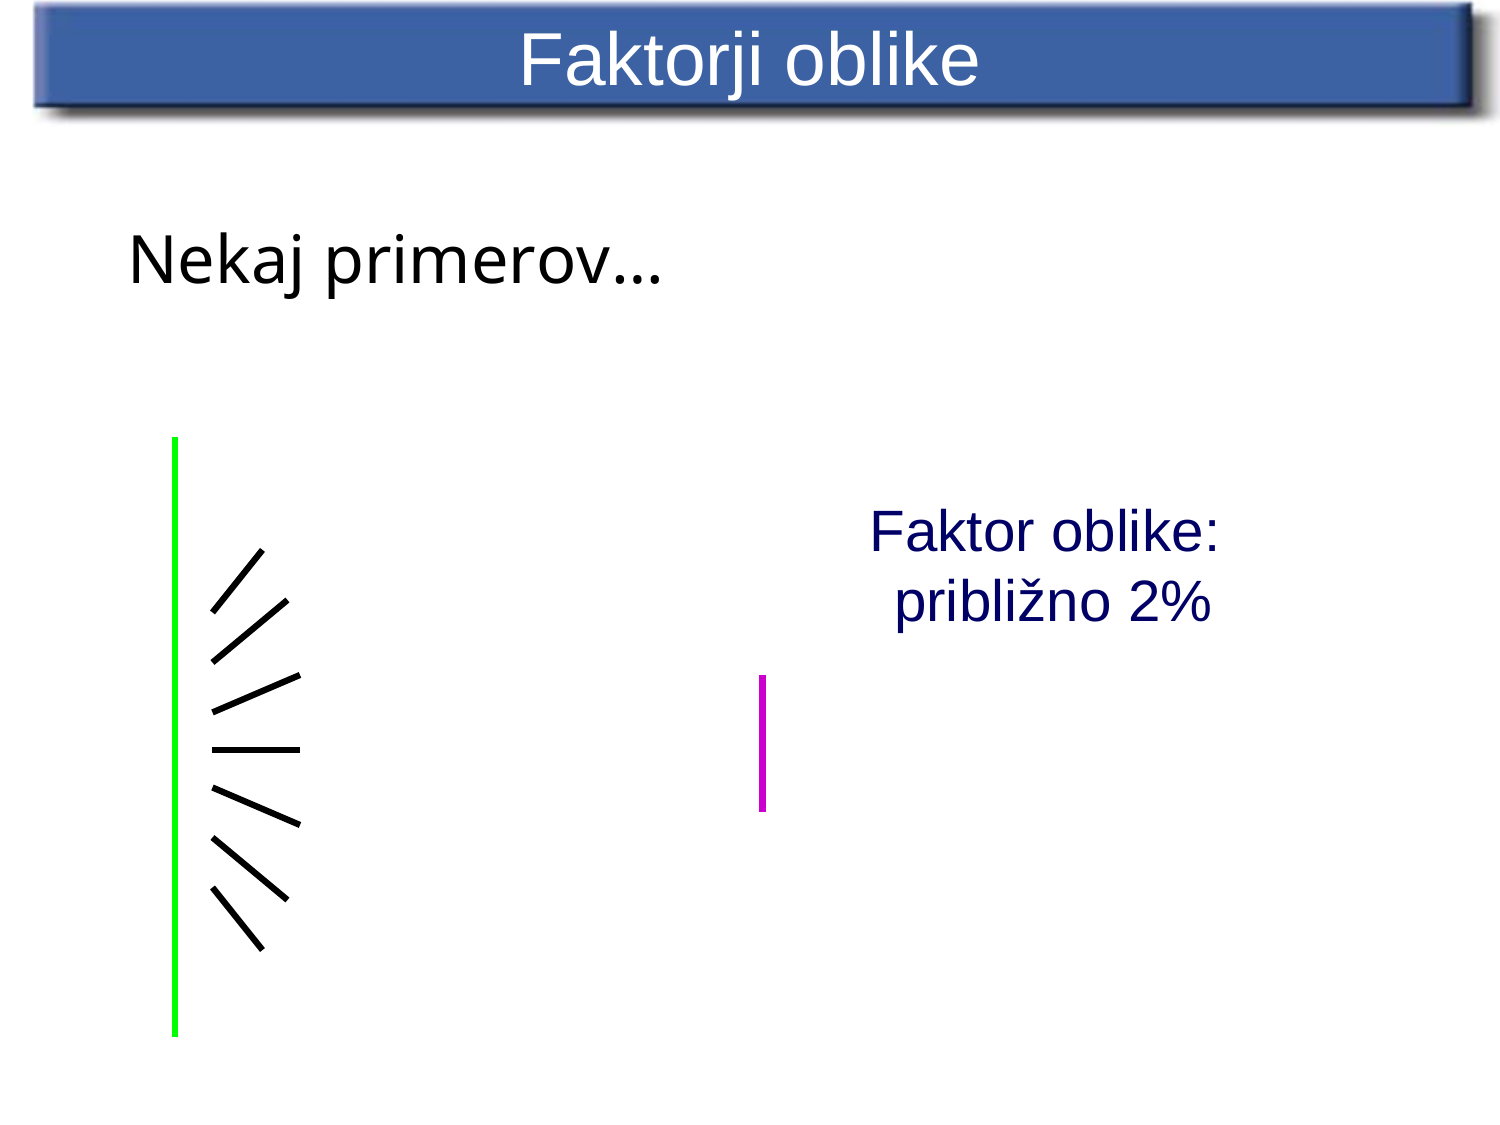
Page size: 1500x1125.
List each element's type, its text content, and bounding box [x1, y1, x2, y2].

picture [32, 0, 1500, 127]
text_box Faktor oblike: približno 2% [854, 485, 1252, 641]
list Nekaj primerov… [112, 218, 1388, 321]
title Faktorji oblike [112, 0, 1388, 110]
